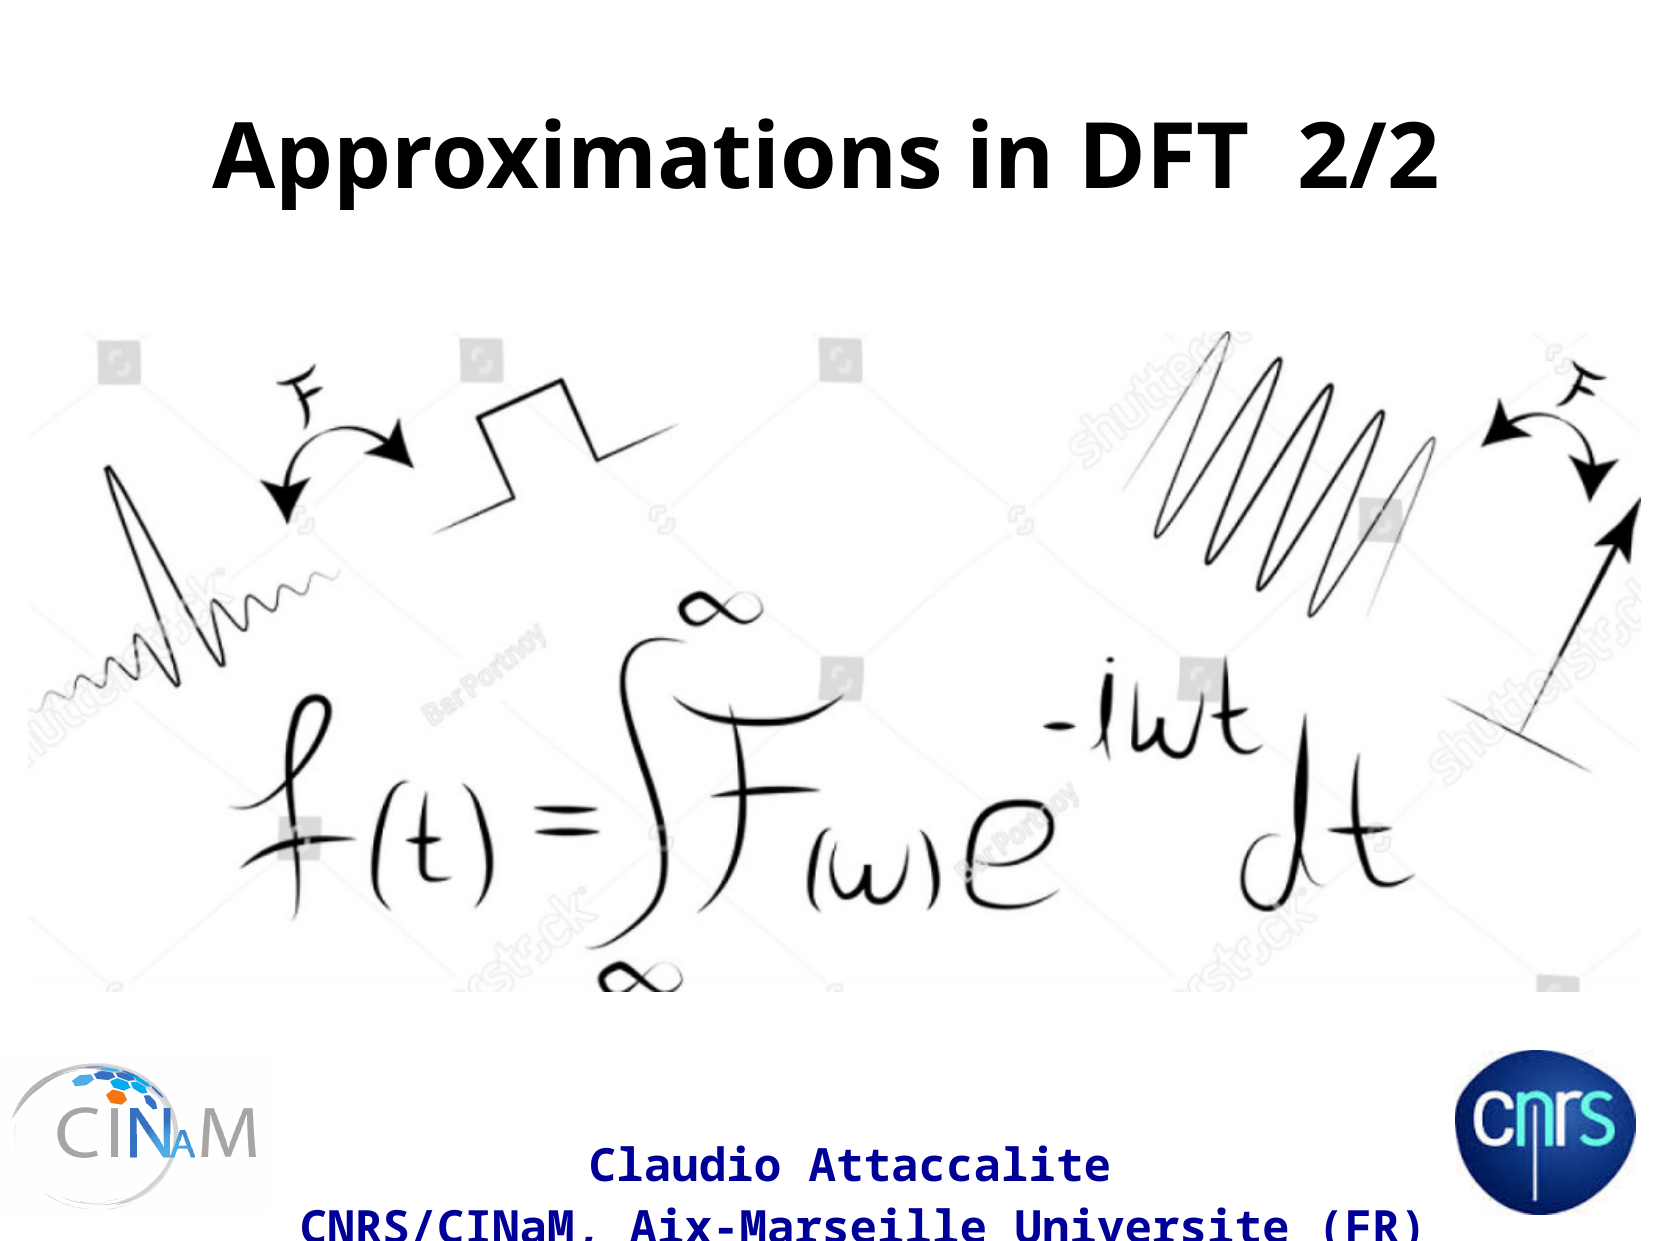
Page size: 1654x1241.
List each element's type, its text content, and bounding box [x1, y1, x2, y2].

picture [22, 252, 1641, 992]
text_box Claudio Attaccalite CNRS/CINaM, Aix-Marseille Universite (FR) [278, 1124, 1449, 1232]
picture [0, 1050, 271, 1216]
picture [1455, 1050, 1636, 1216]
title Approximations in DFT 2/2 [82, 49, 1571, 252]
